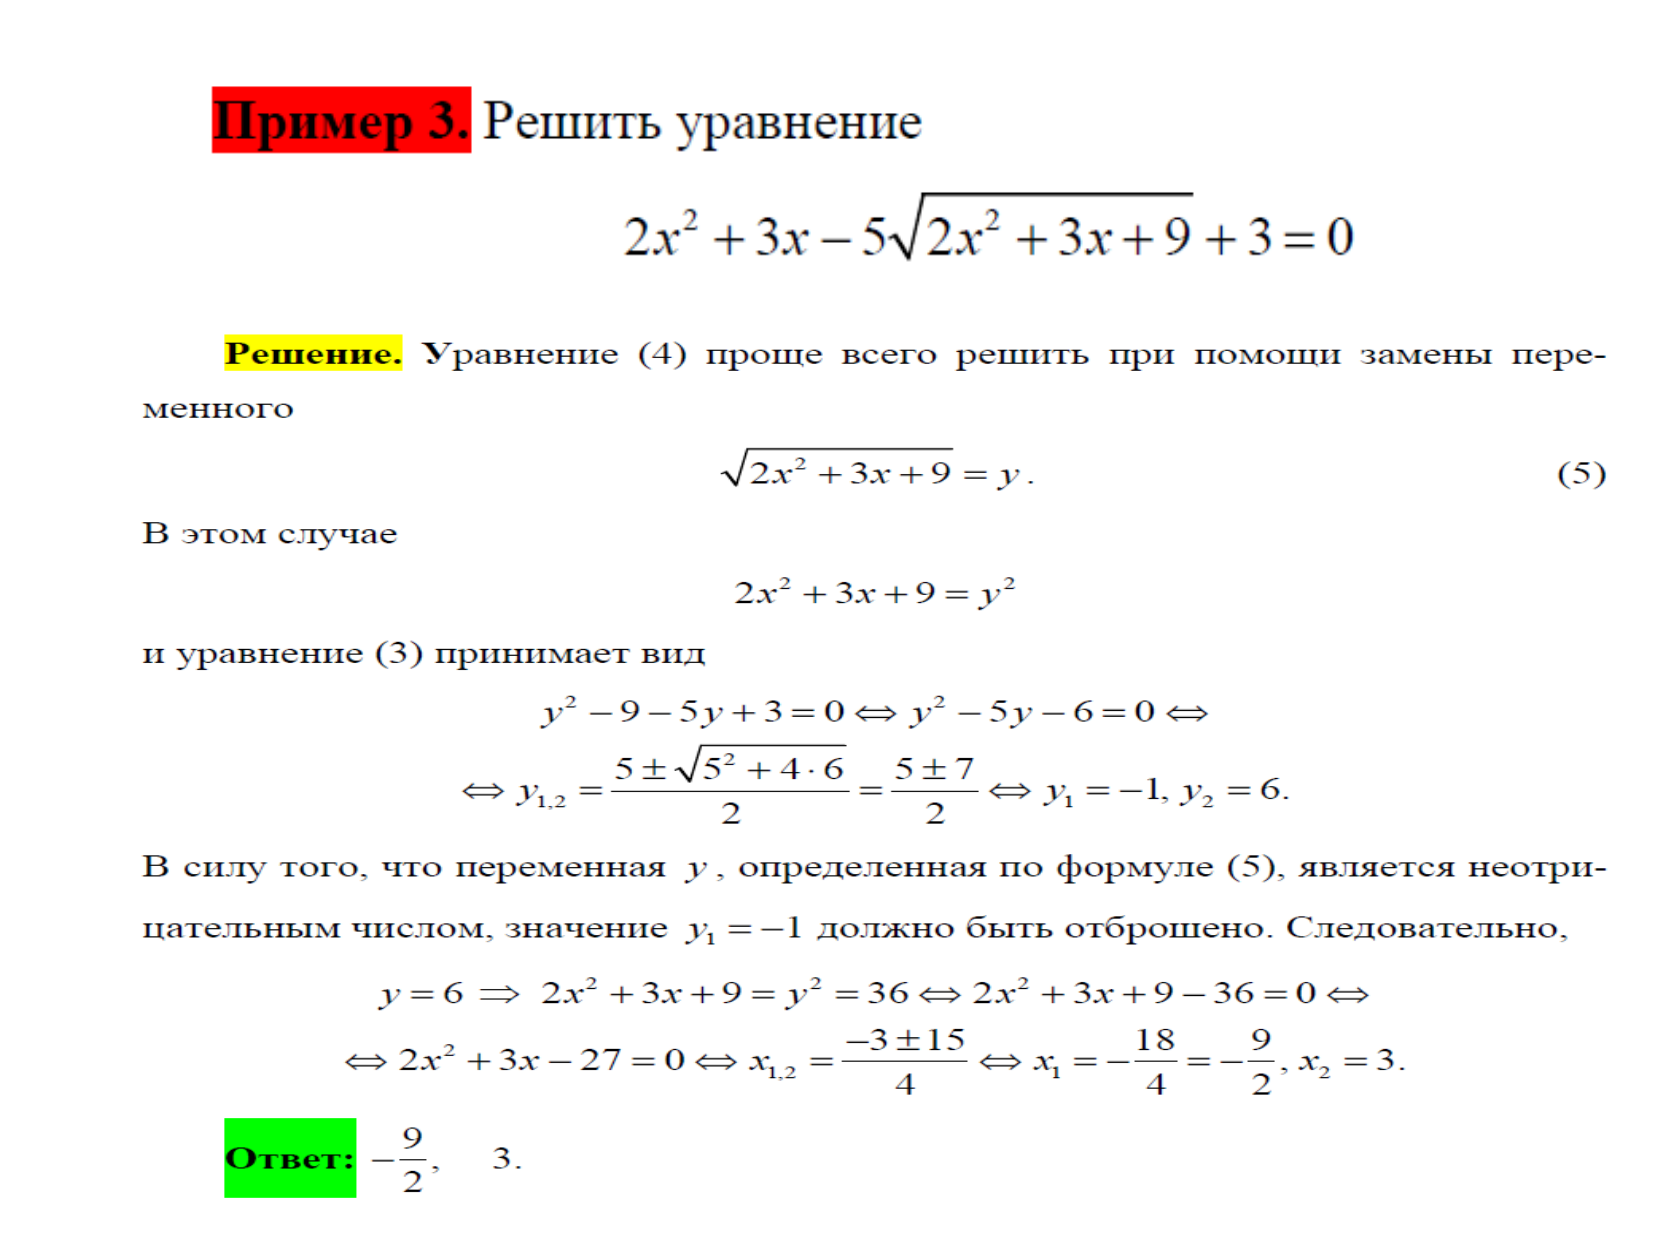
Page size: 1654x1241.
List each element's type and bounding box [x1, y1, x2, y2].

picture [118, 324, 1625, 1205]
picture [177, 58, 1493, 299]
